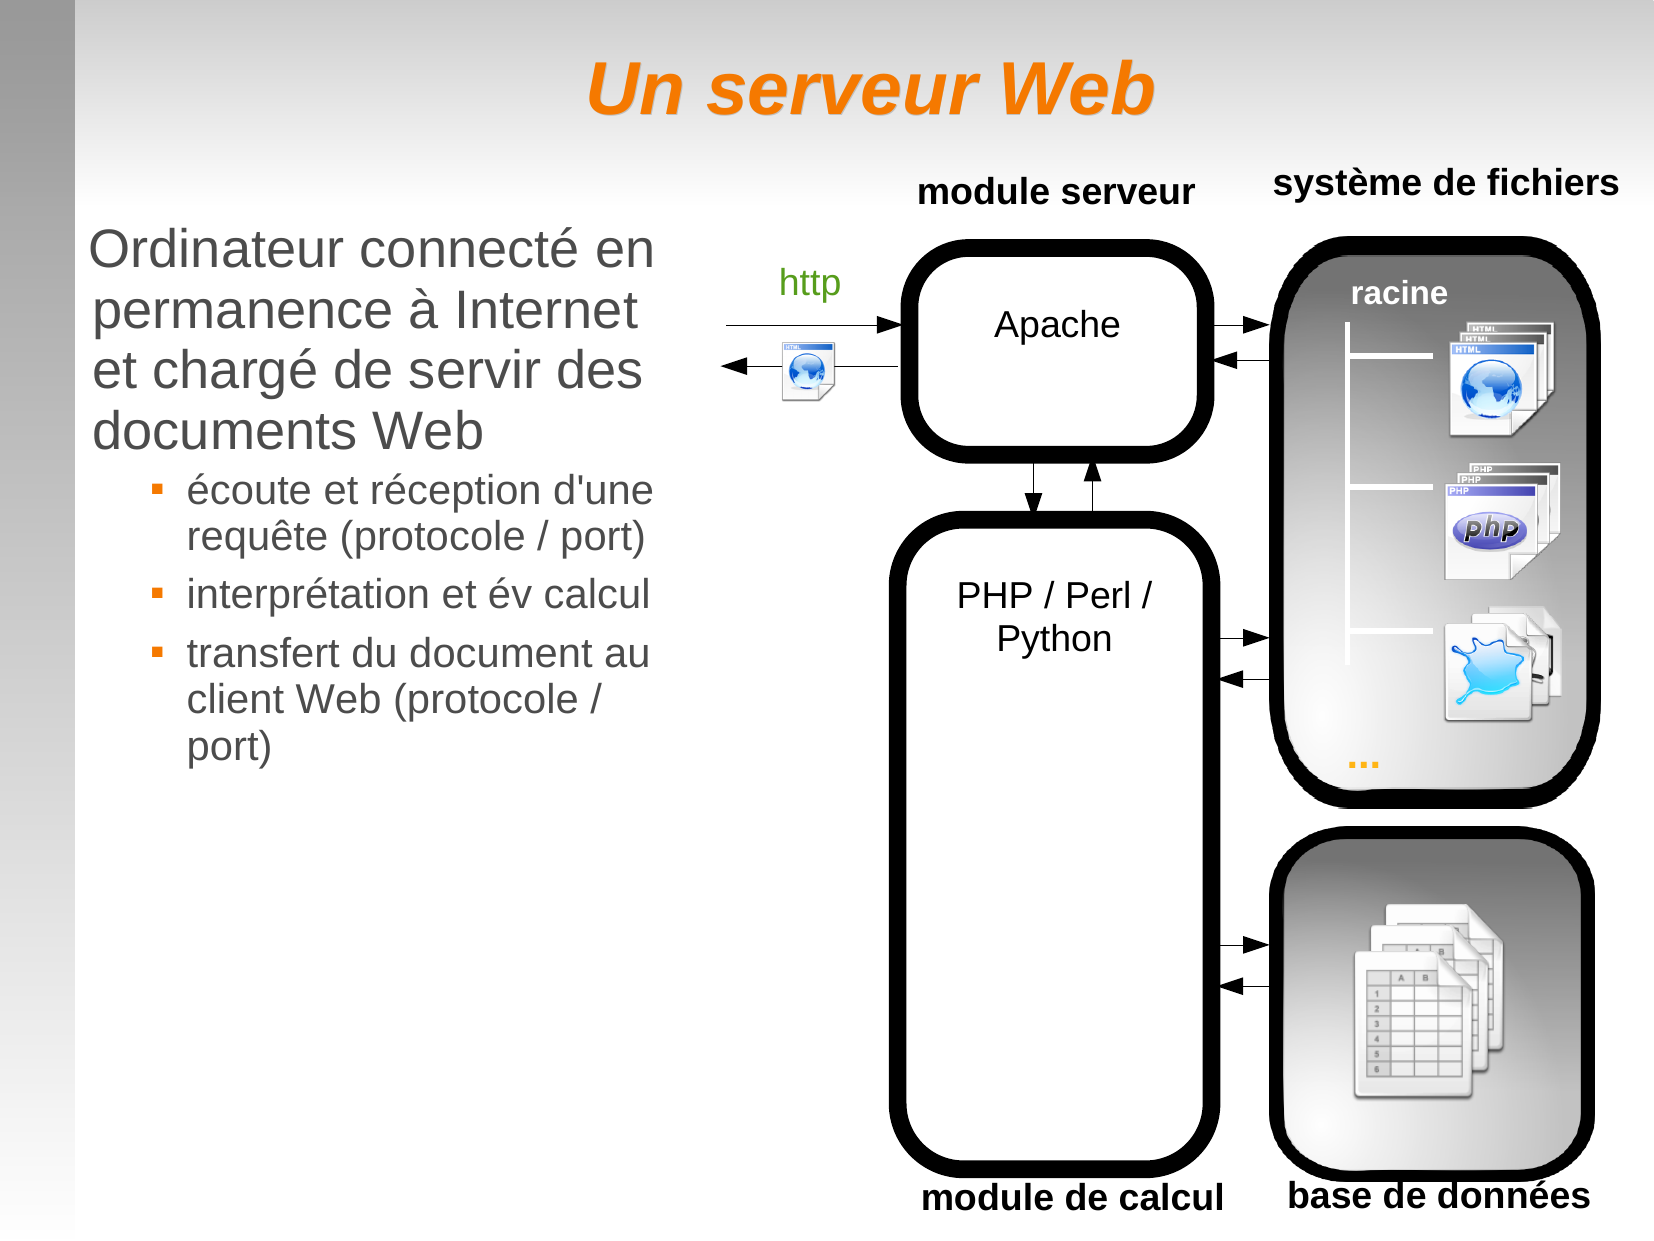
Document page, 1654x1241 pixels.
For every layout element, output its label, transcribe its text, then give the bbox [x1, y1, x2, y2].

text_box PHP / Perl / Python [897, 519, 1212, 1170]
list Ordinateur connecté en permanence à Internet et chargé de servir des documents Web écoute et réception d'une requête (protocole / port) interprétation et év calcul transfert du document au client Web (protocole / port) [88, 218, 680, 1182]
picture [1269, 236, 1601, 810]
text_box module de calcul [906, 1169, 1241, 1241]
text_box http [764, 254, 857, 316]
text_box système de fichiers [1257, 153, 1636, 227]
text_box racine [1335, 267, 1464, 325]
text_box base de données [1272, 1166, 1607, 1241]
text_box ... [1331, 723, 1433, 793]
title Un serveur Web [88, 0, 1654, 178]
text_box module serveur [902, 162, 1211, 237]
picture [1269, 826, 1595, 1182]
picture [779, 342, 839, 402]
text_box Apache [909, 248, 1206, 455]
